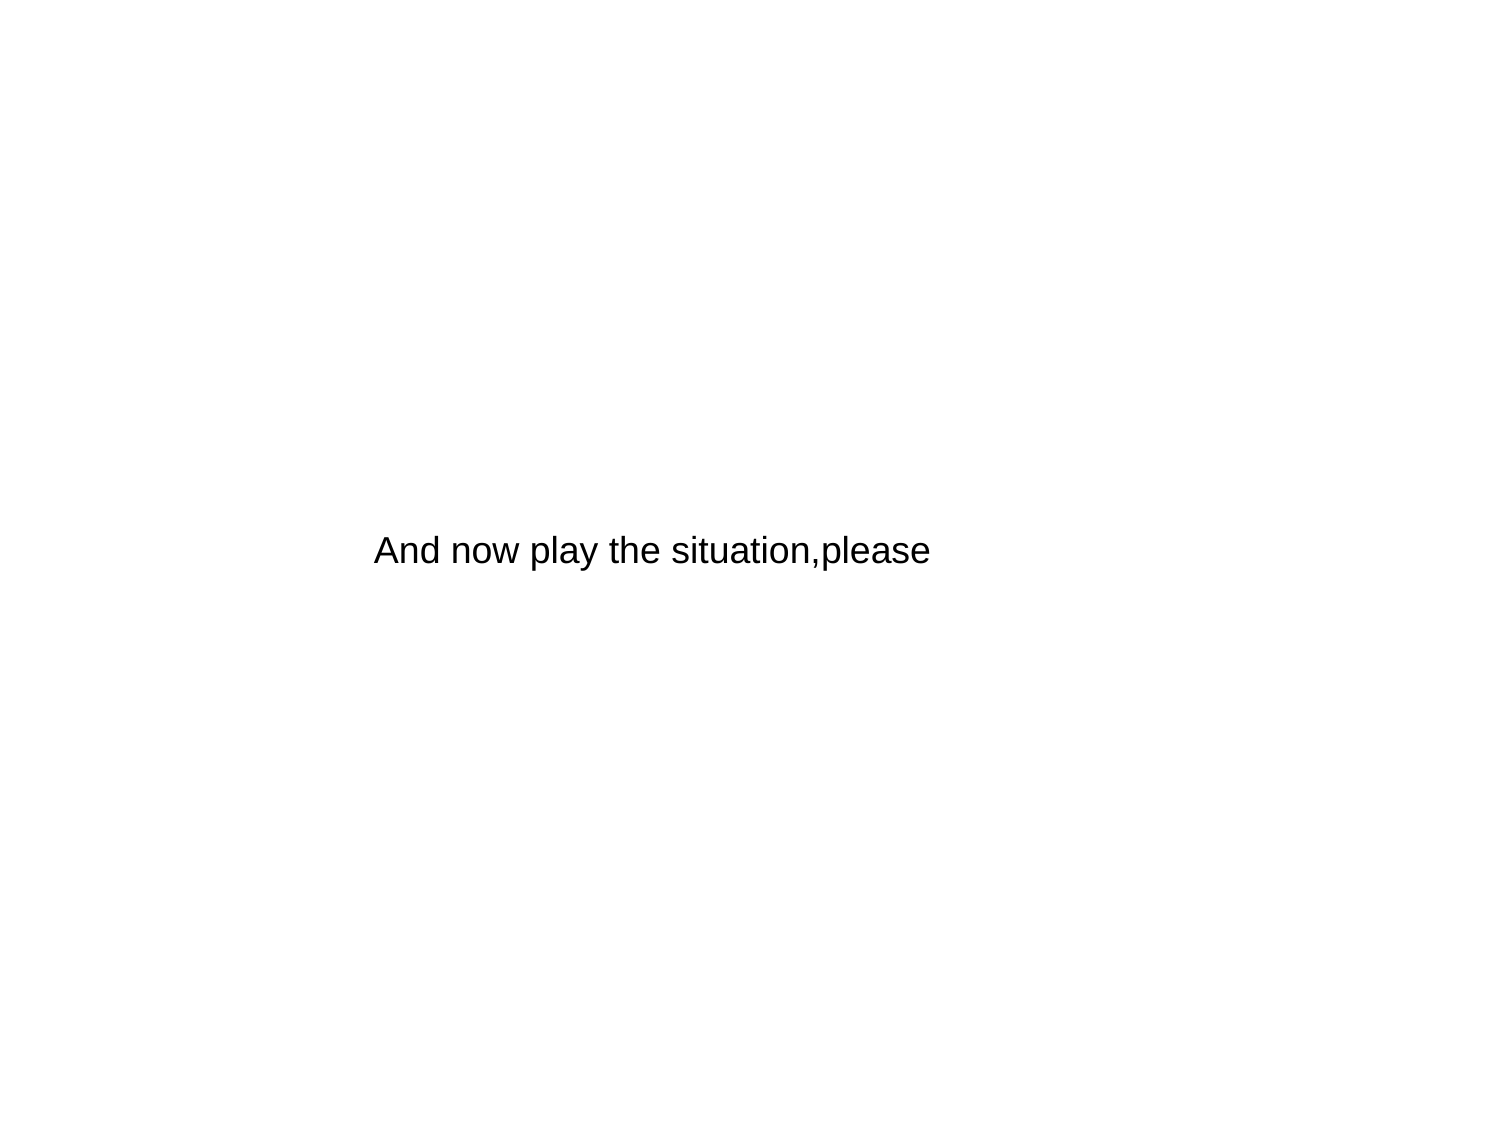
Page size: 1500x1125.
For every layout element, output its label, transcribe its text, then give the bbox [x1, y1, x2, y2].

text_box And now play the situation,please [359, 521, 945, 579]
